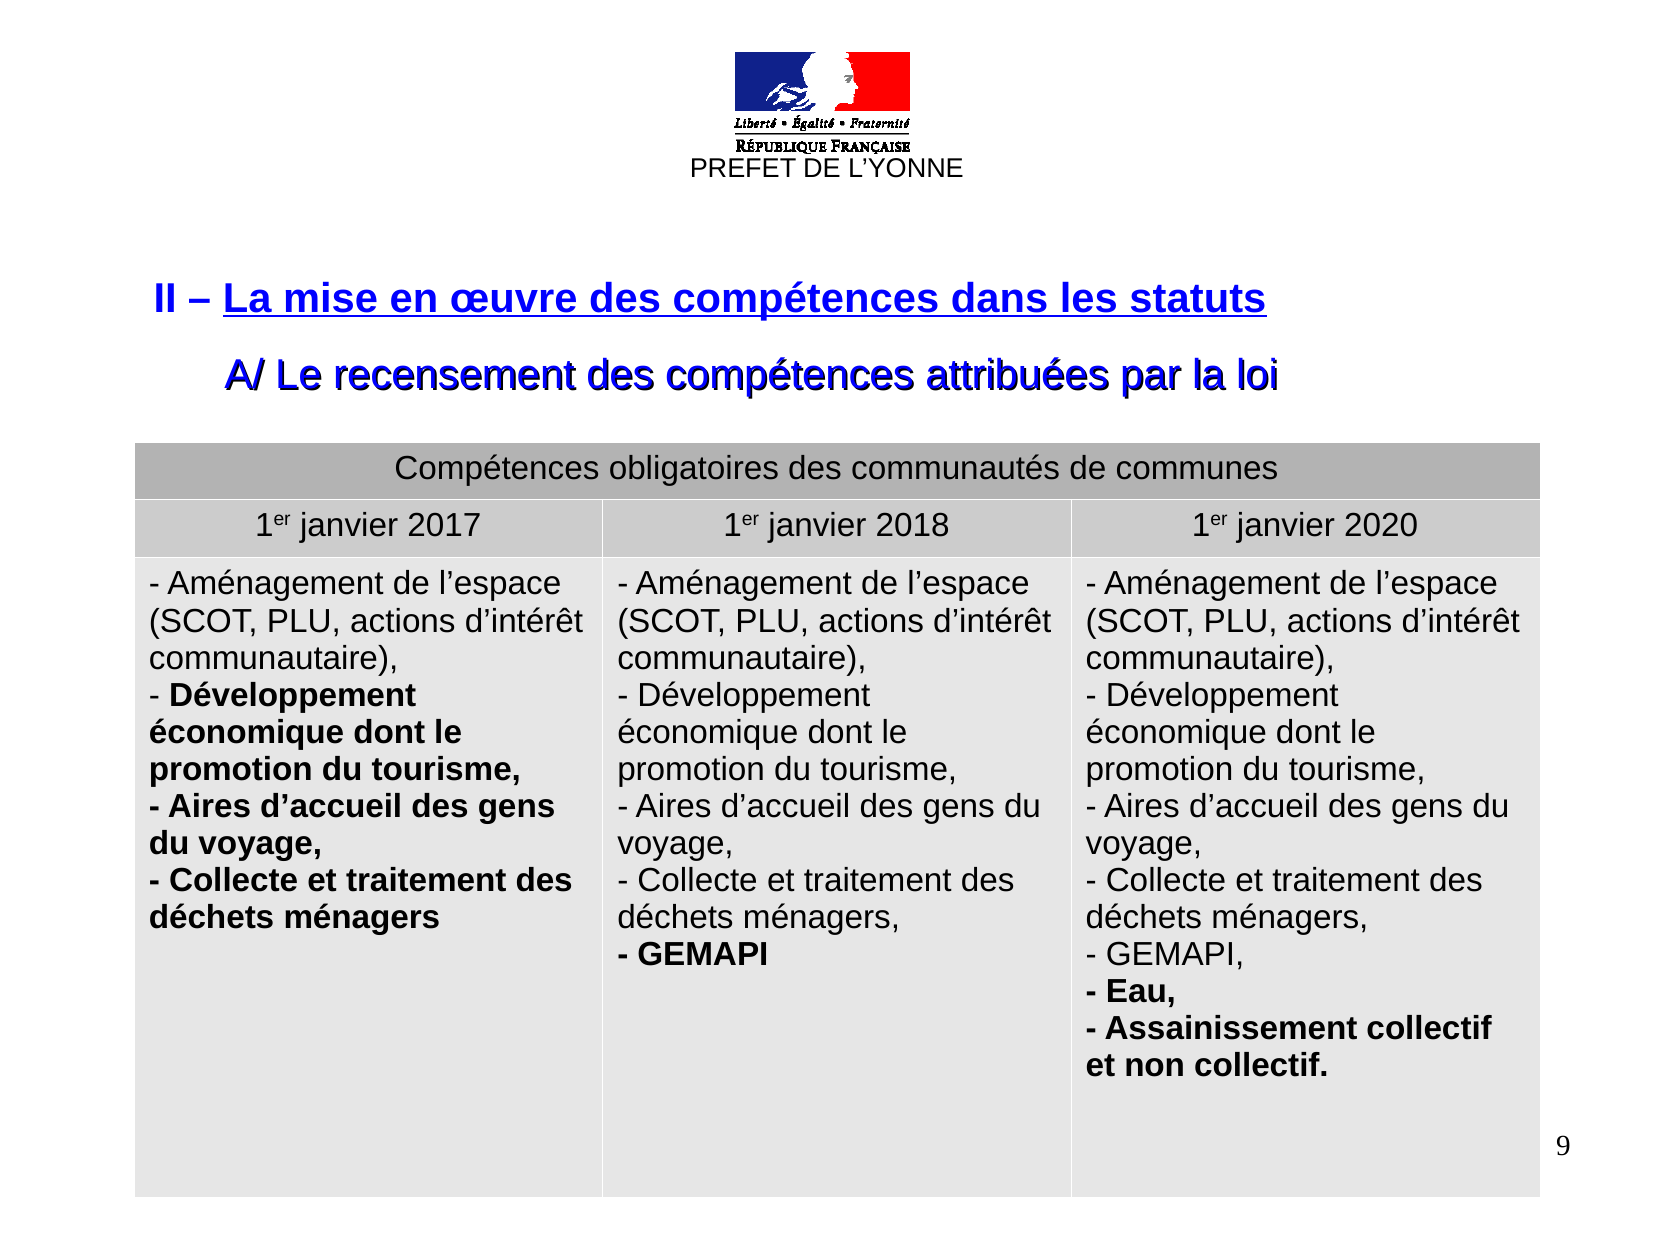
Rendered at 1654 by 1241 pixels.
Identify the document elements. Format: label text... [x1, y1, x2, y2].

chart [733, 49, 910, 154]
list II – La mise en œuvre des compétences dans les statuts A/ Le recensement des compétences attribuées par la loi [82, 212, 1571, 1241]
table_cell - Aménagement de l’espace (SCOT, PLU, actions d’intérêt communautaire), - Développement économique dont le promotion du tourisme, - Aires d’accueil des gens du voyage, - Collecte et traitement des déchets ménagers, - GEMAPI, - Eau, - Assainissement collectif et non collectif. [1072, 558, 1540, 1197]
table_cell 1er janvier 2020 [1072, 500, 1540, 557]
table_cell 1er janvier 2018 [603, 500, 1071, 557]
table_cell - Aménagement de l’espace (SCOT, PLU, actions d’intérêt communautaire), - Développement économique dont le promotion du tourisme, - Aires d’accueil des gens du voyage, - Collecte et traitement des déchets ménagers, - GEMAPI [603, 558, 1071, 1197]
title PREFET DE L’YONNE [82, 49, 1571, 212]
table_cell - Aménagement de l’espace (SCOT, PLU, actions d’intérêt communautaire), - Développement économique dont le promotion du tourisme, - Aires d’accueil des gens du voyage, - Collecte et traitement des déchets ménagers [135, 558, 602, 1197]
table_cell 1er janvier 2017 [135, 500, 602, 557]
table_header Compétences obligatoires des communautés de communes [135, 443, 1540, 499]
